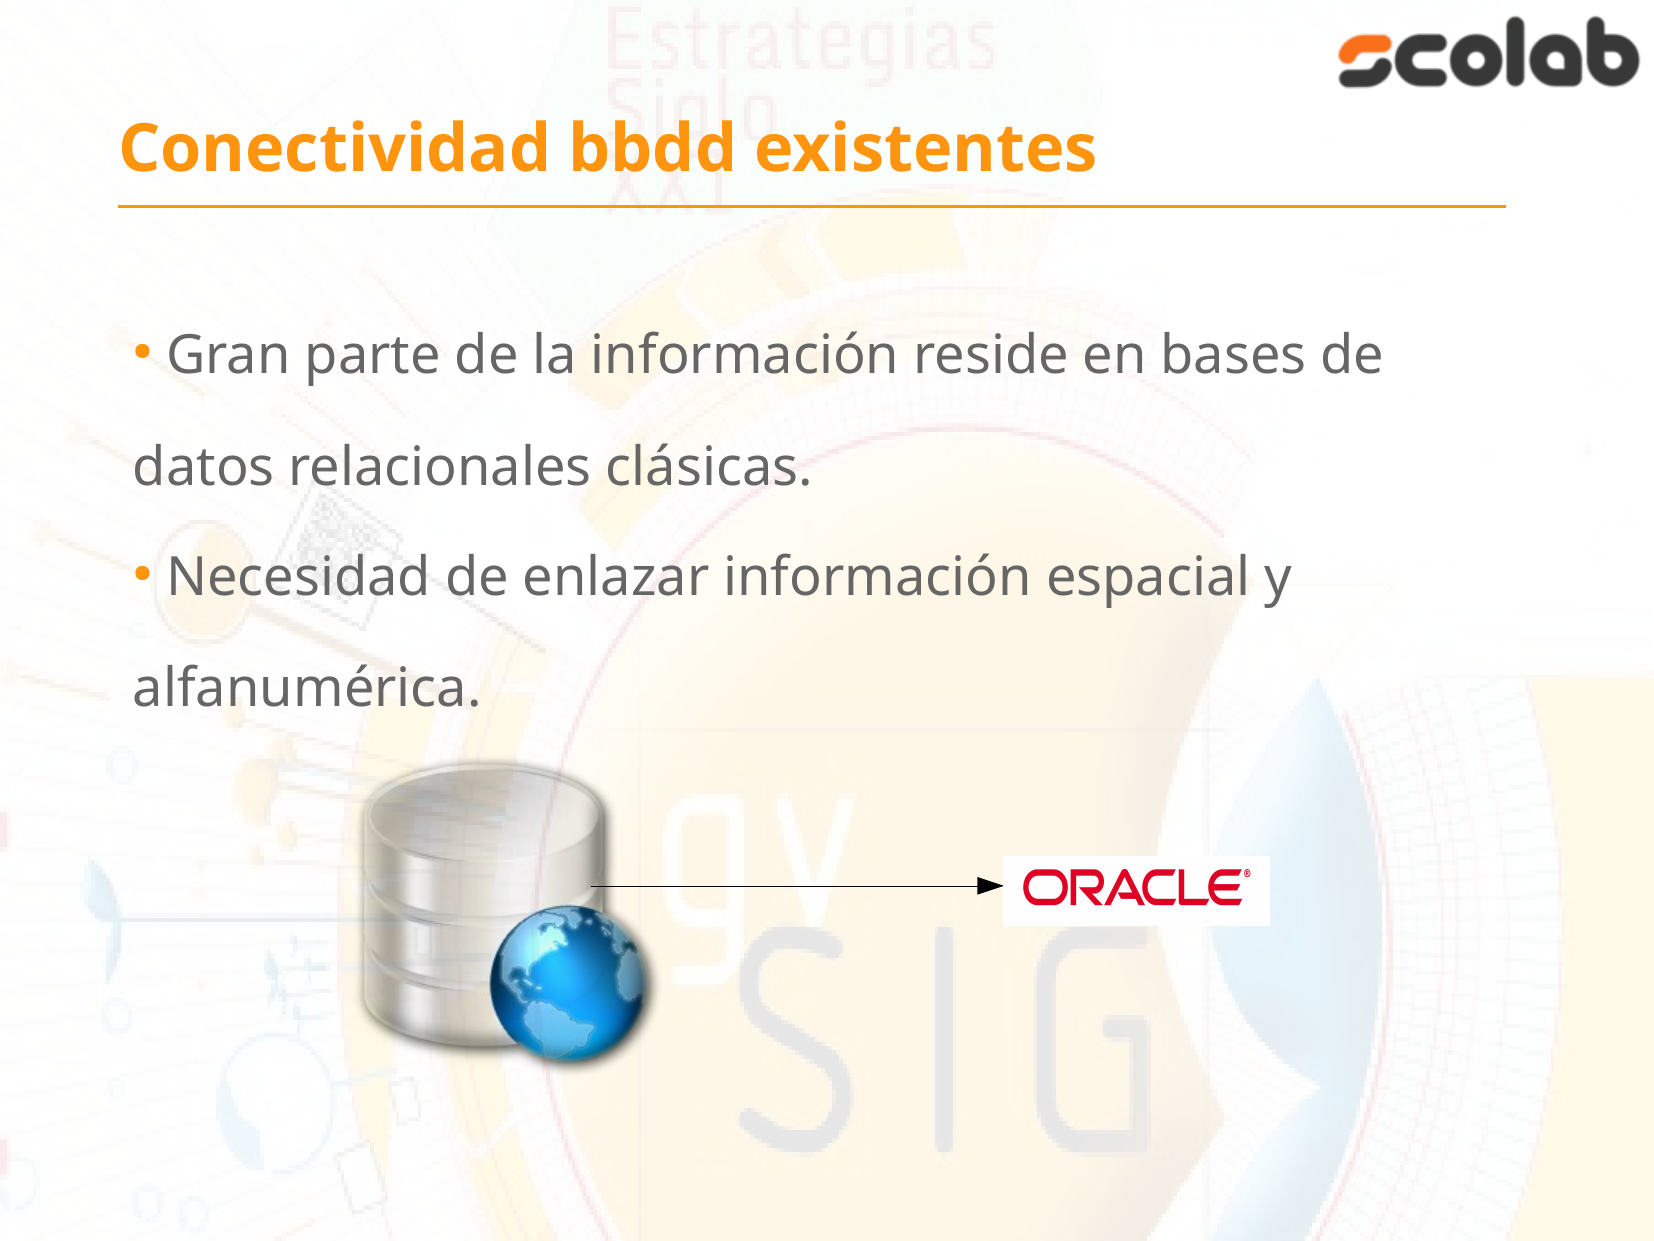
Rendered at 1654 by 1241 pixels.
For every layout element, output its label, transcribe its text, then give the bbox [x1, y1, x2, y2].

picture [0, 0, 1654, 1241]
title Conectividad bbdd existentes [118, 96, 1607, 195]
text_box Gran parte de la información reside en bases de datos relacionales clásicas. Necesidad de enlazar información espacial y alfanumérica. [118, 271, 1506, 1040]
